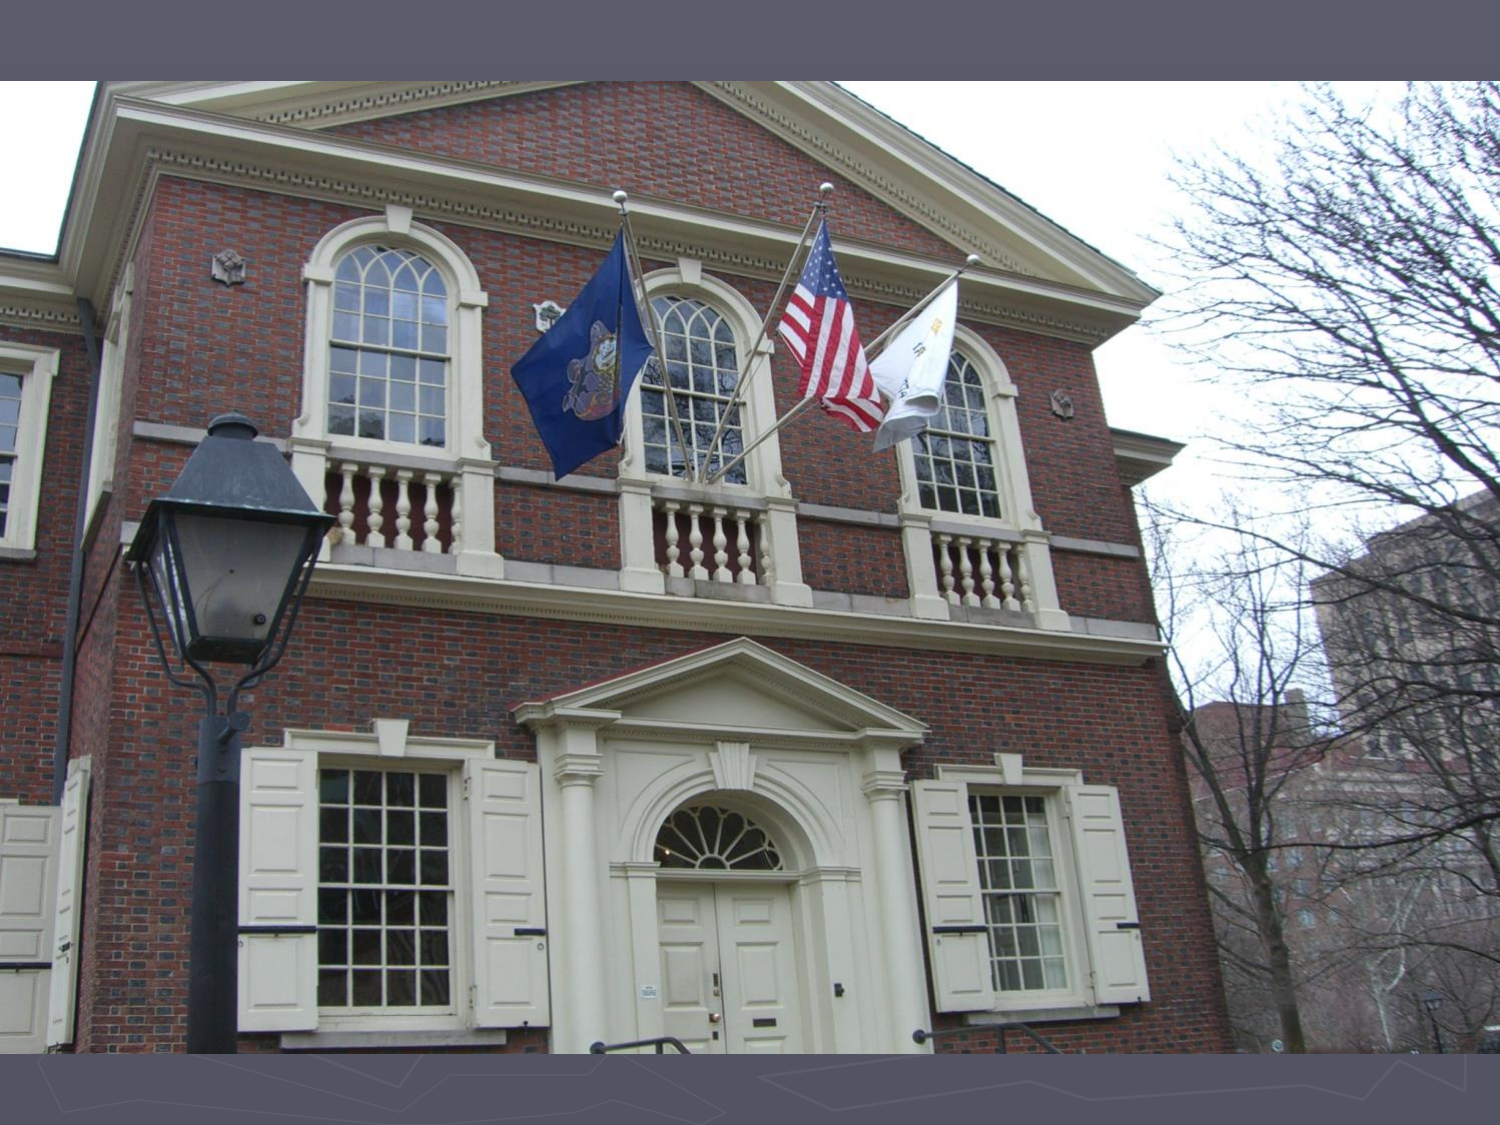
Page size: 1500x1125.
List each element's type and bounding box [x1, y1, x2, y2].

picture [0, 81, 1500, 1054]
